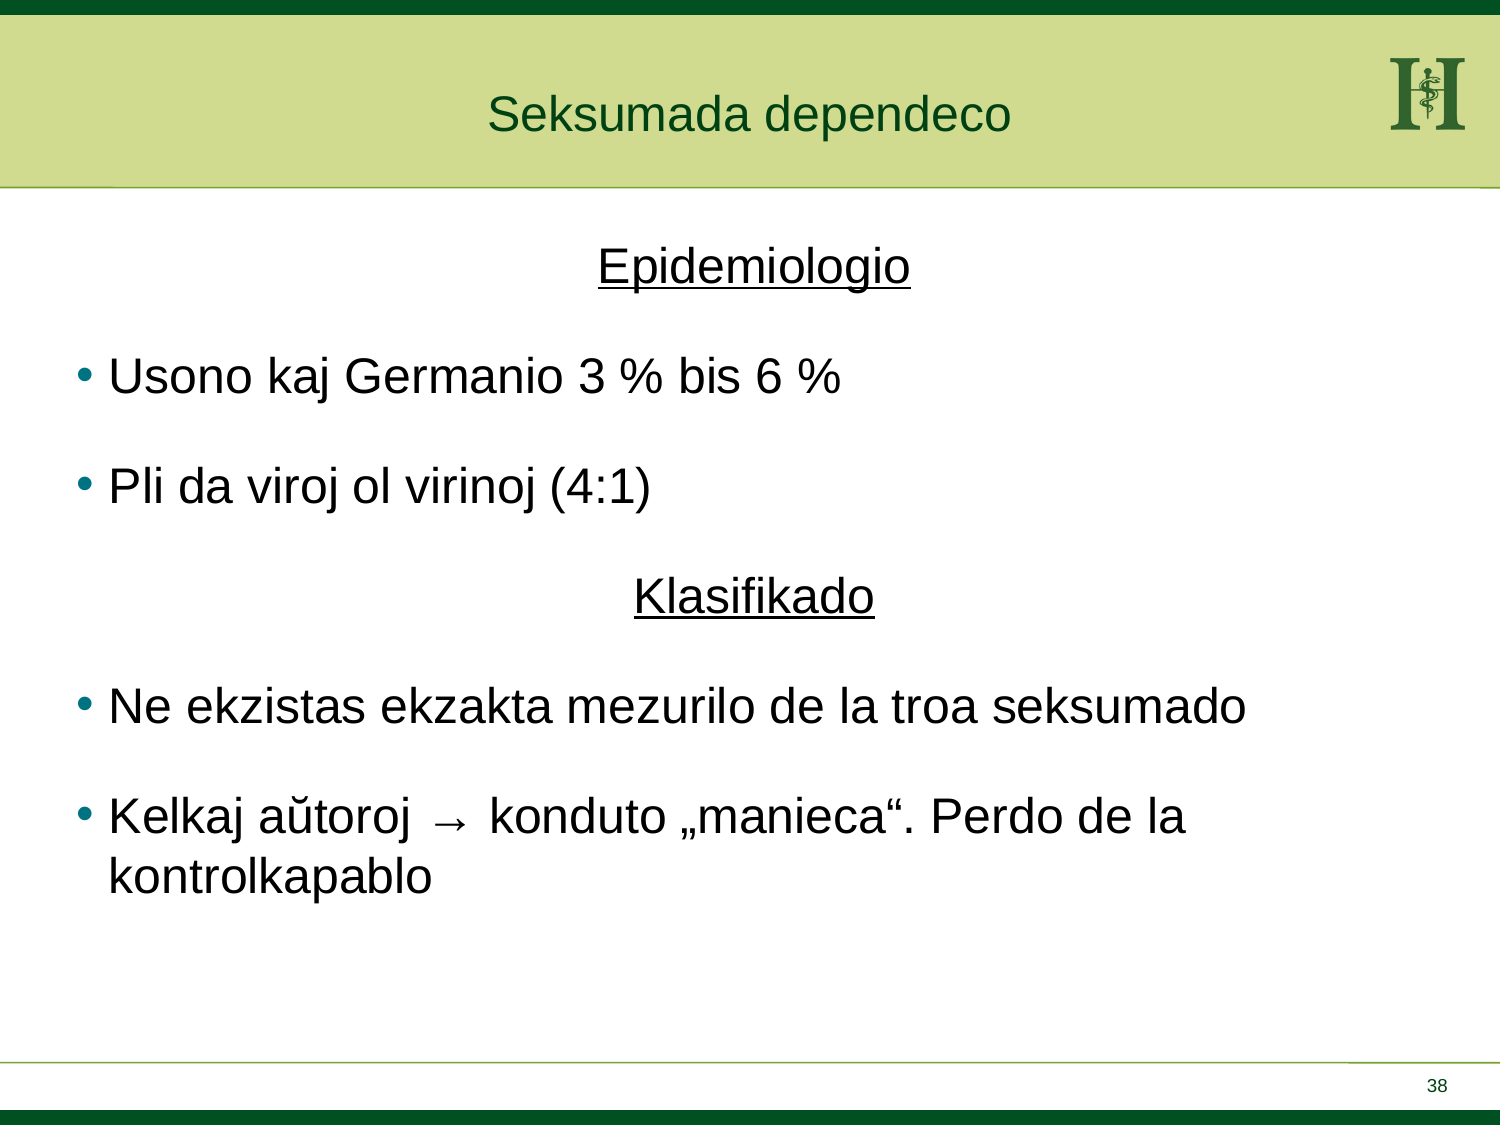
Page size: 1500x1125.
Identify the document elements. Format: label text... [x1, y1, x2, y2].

picture [0, 15, 1500, 186]
list Epidemiologio Usono kaj Germanio 3 % bis 6 % Pli da viroj ol virinoj (4:1) Klasifikado Ne ekzistas ekzakta mezurilo de la troa seksumado Kelkaj aŭtoroj → konduto „manieca“. Perdo de la kontrolkapablo [52, 226, 1448, 1125]
title Seksumada dependeco [52, 29, 1447, 194]
